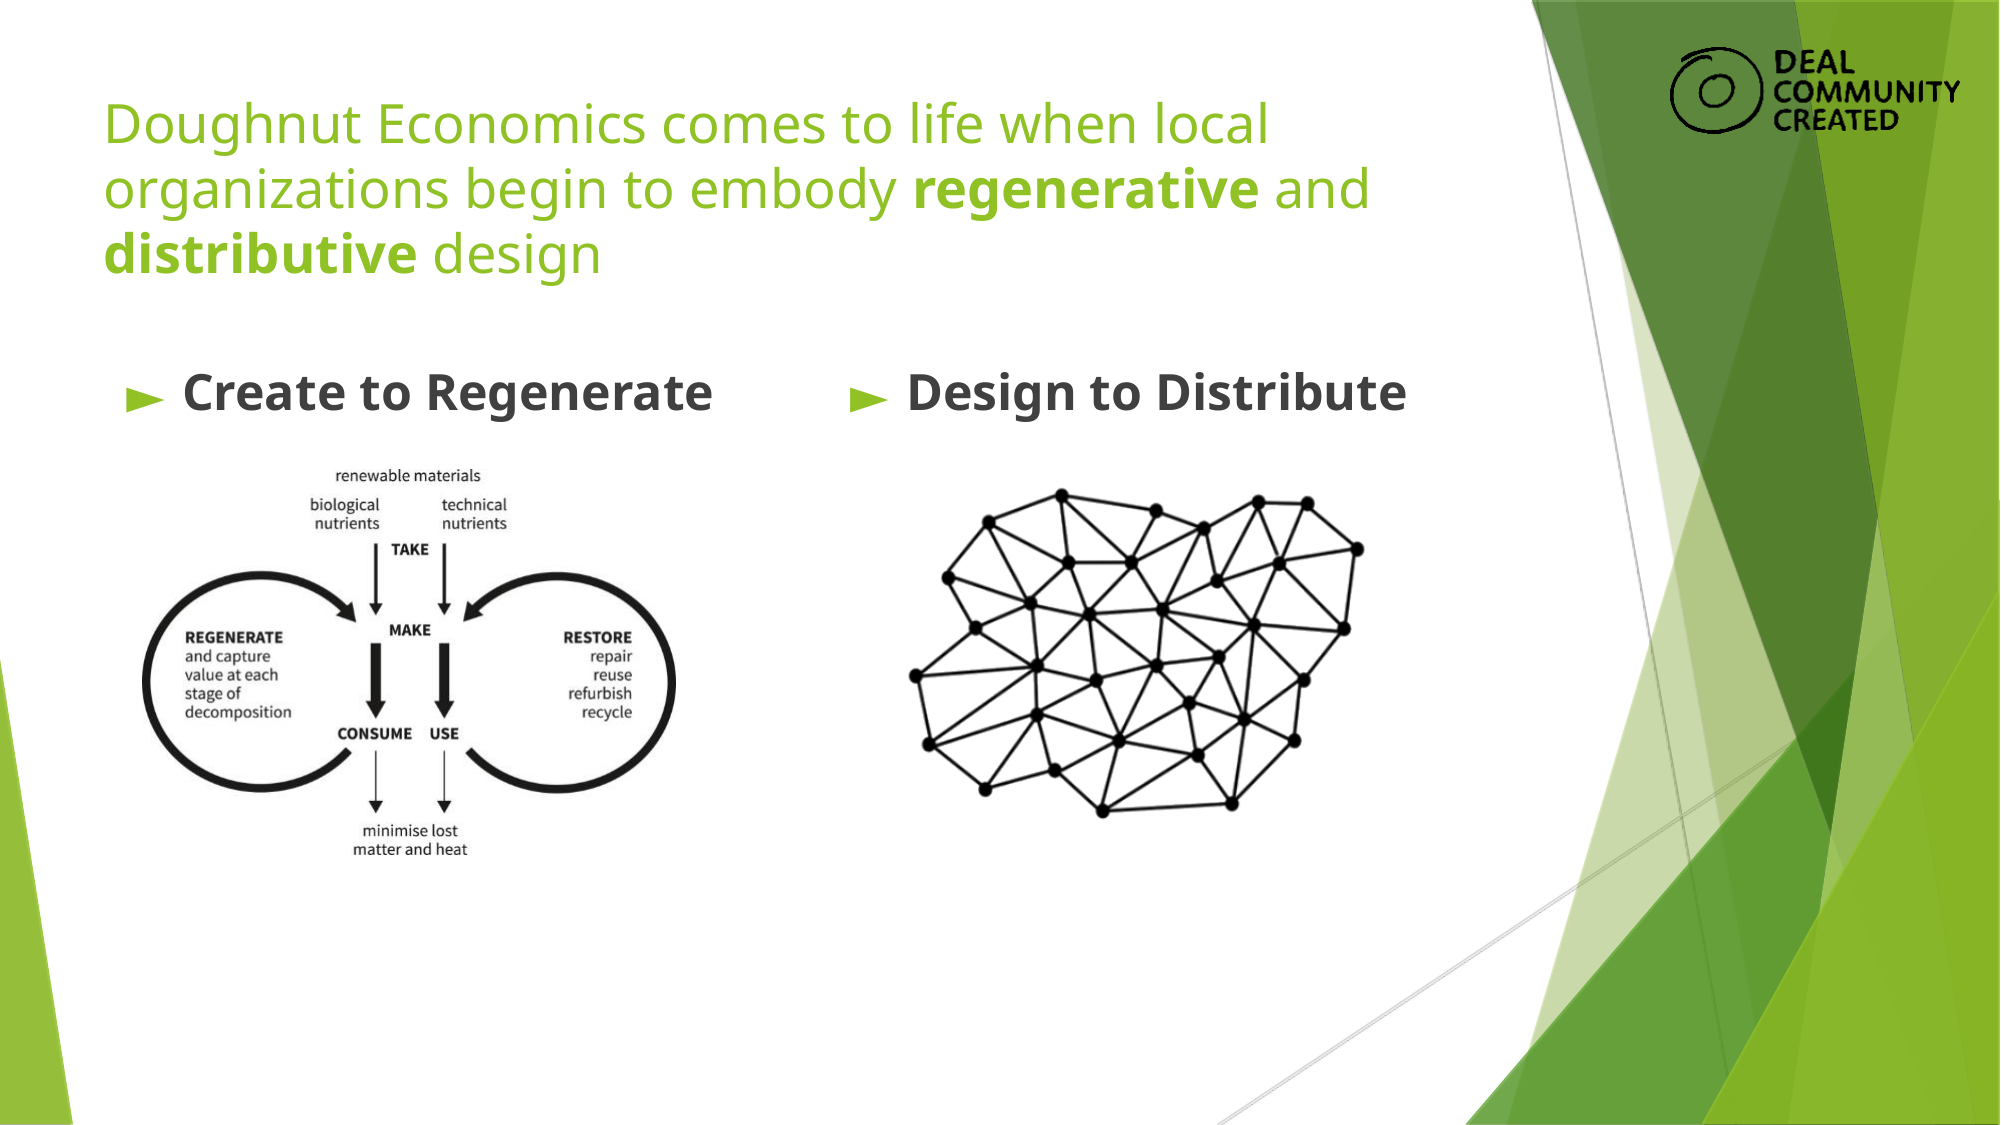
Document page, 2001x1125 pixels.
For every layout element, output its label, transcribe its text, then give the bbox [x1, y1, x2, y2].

picture [142, 469, 676, 855]
text_box Create to Regenerate [111, 353, 797, 990]
picture [848, 449, 1443, 852]
picture [1670, 47, 1960, 134]
text_box Design to Distribute [834, 353, 1521, 990]
text_box Doughnut Economics comes to life when local organizations begin to embody regenerative and distributive design [88, 81, 1621, 231]
